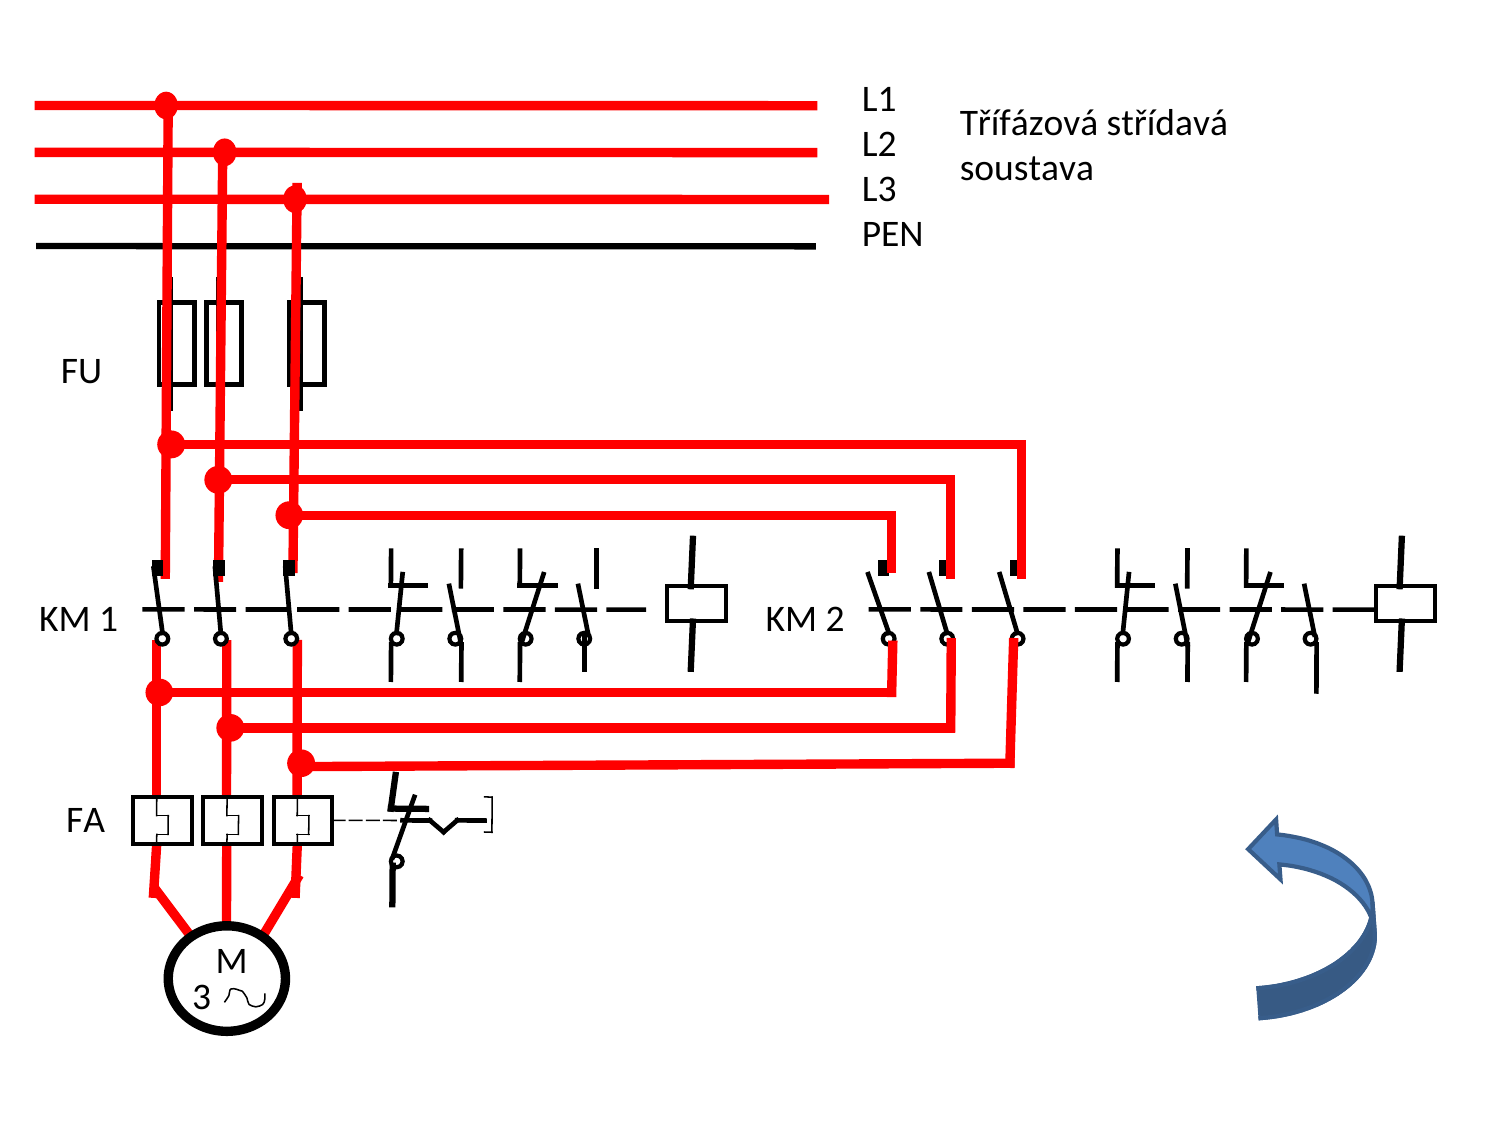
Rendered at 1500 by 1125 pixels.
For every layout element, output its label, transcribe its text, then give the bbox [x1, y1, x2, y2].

text_box Třífázová střídavá soustava [945, 90, 1306, 196]
text_box [156, 93, 176, 118]
text_box [1012, 634, 1024, 645]
text_box [1376, 586, 1435, 622]
text_box [168, 931, 200, 1007]
text_box 3 [177, 964, 253, 1025]
text_box [173, 302, 195, 385]
text_box [156, 633, 169, 645]
text_box [273, 796, 308, 844]
text_box [147, 680, 171, 705]
text_box [218, 716, 242, 740]
text_box [158, 796, 192, 844]
text_box [1250, 633, 1258, 645]
text_box [277, 503, 301, 528]
text_box [285, 633, 298, 645]
text_box L1 L2 L3 PEN [847, 66, 939, 262]
text_box [215, 562, 223, 575]
text_box [941, 633, 953, 645]
text_box [882, 633, 895, 645]
text_box [228, 796, 262, 844]
text_box [285, 187, 305, 211]
text_box [206, 467, 230, 492]
text_box [1248, 819, 1375, 1019]
text_box [449, 632, 458, 645]
text_box [390, 855, 403, 868]
text_box [215, 633, 227, 645]
text_box [159, 432, 184, 457]
text_box [1117, 633, 1129, 645]
text_box FA [51, 786, 121, 848]
text_box [1175, 632, 1184, 645]
text_box [524, 633, 532, 645]
text_box M [221, 955, 227, 964]
text_box [578, 633, 582, 644]
text_box [1011, 562, 1017, 575]
text_box [879, 562, 888, 575]
text_box [303, 302, 325, 385]
text_box KM 1 [24, 586, 134, 647]
text_box [215, 140, 235, 165]
text_box FU [46, 337, 117, 399]
text_box [153, 562, 162, 575]
text_box M [200, 928, 263, 990]
text_box [1304, 632, 1317, 645]
text_box [289, 751, 313, 775]
text_box [132, 796, 167, 844]
text_box [206, 302, 216, 385]
text_box [203, 796, 237, 844]
text_box [199, 937, 286, 1032]
text_box M [236, 955, 241, 964]
text_box [226, 302, 242, 385]
text_box [390, 633, 403, 645]
text_box KM 2 [750, 586, 860, 647]
text_box [667, 586, 726, 622]
text_box [285, 562, 293, 575]
text_box [941, 562, 946, 575]
text_box [299, 796, 333, 844]
